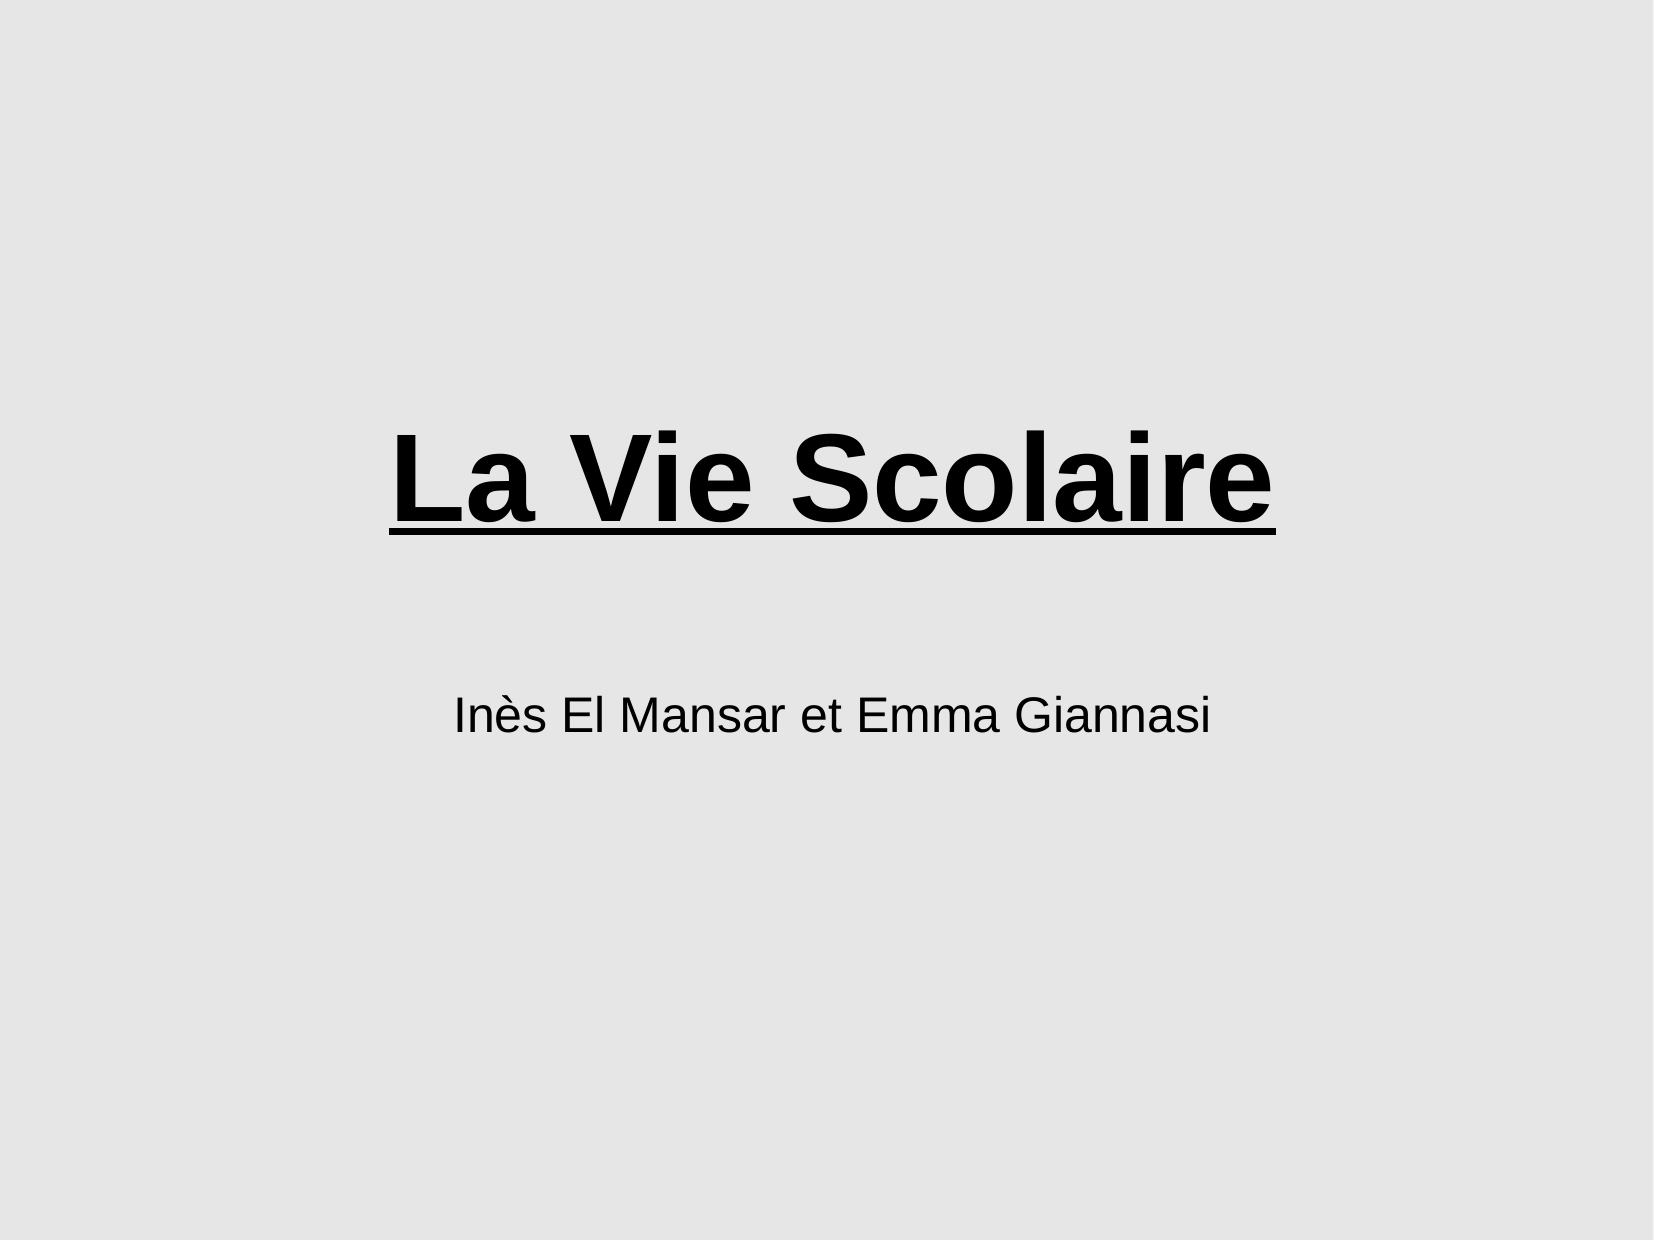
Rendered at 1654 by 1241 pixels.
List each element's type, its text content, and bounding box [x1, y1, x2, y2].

title La Vie Scolaire Inès El Mansar et Emma Giannasi [88, 407, 1577, 744]
